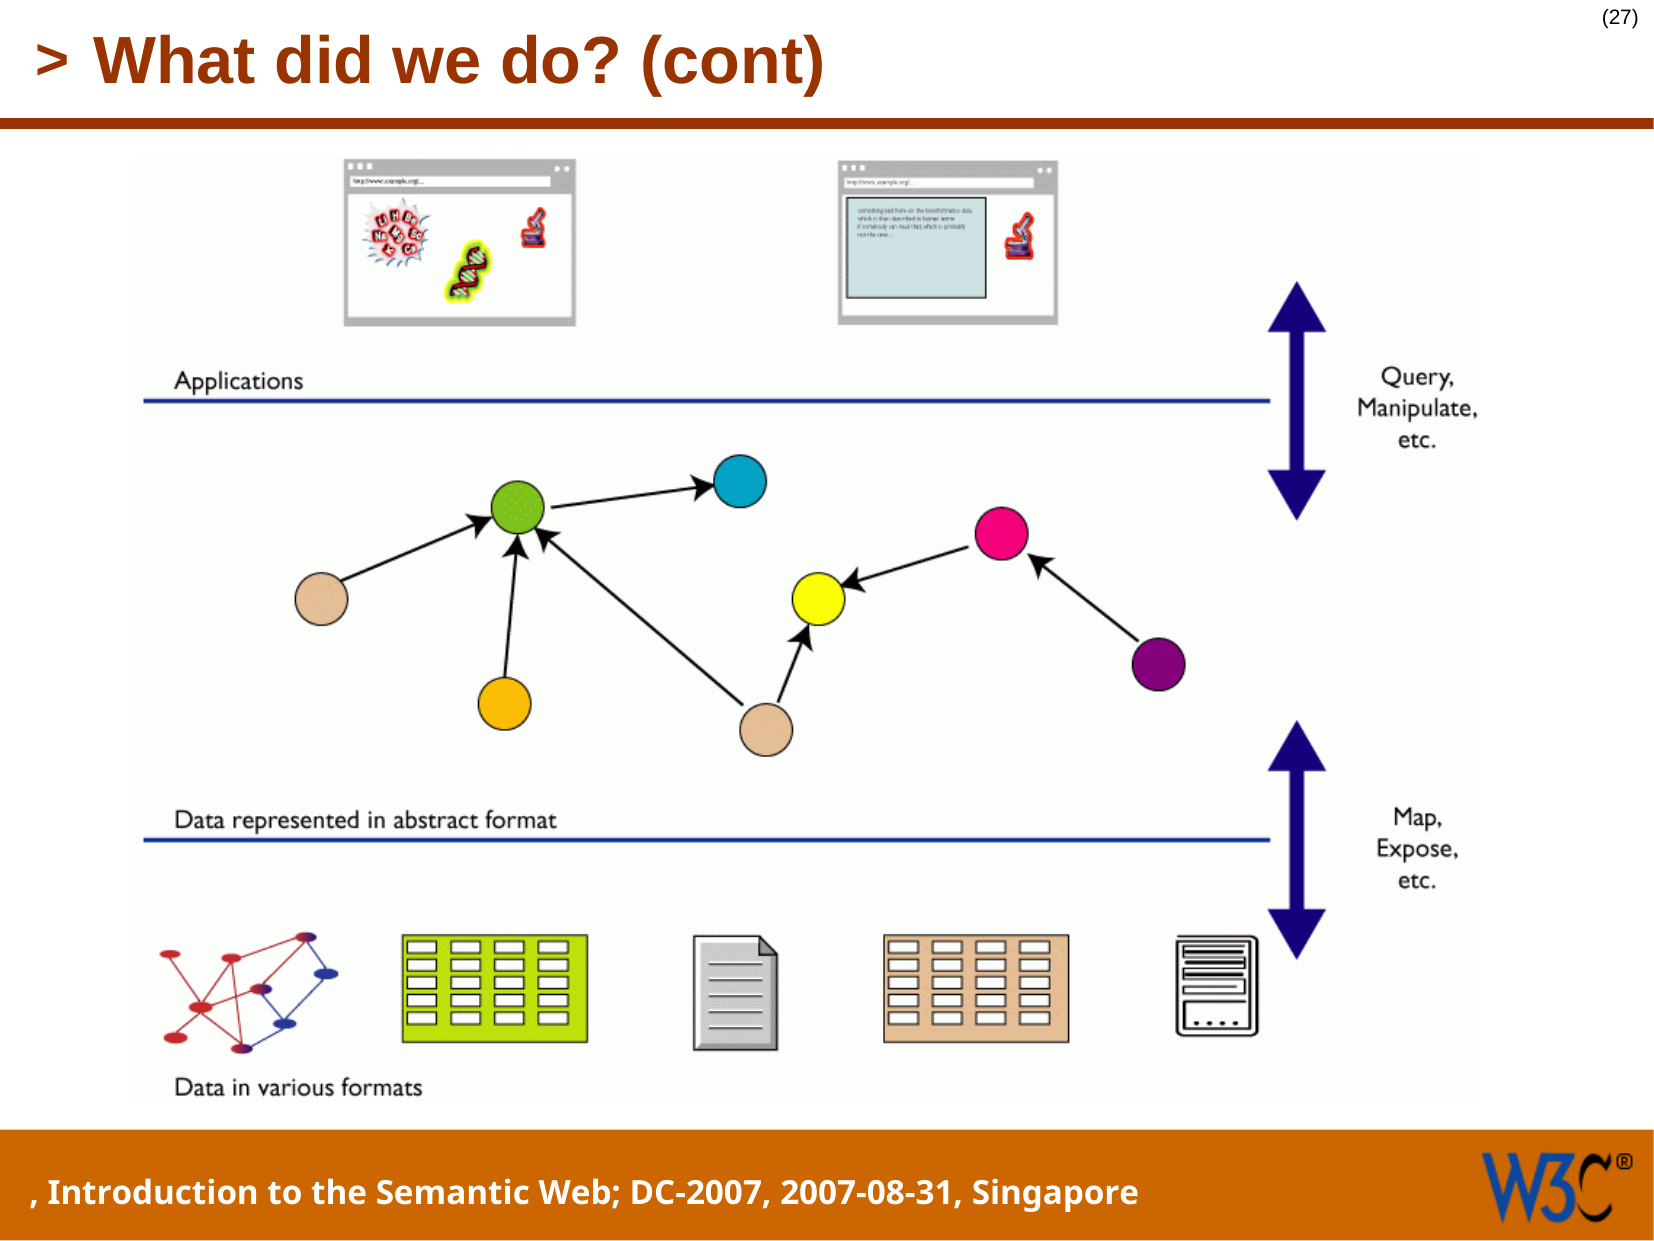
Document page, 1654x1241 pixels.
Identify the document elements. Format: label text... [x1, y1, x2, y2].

title What did we do? (cont) [93, 0, 1493, 119]
picture [1477, 1149, 1639, 1228]
picture [135, 158, 1478, 1103]
